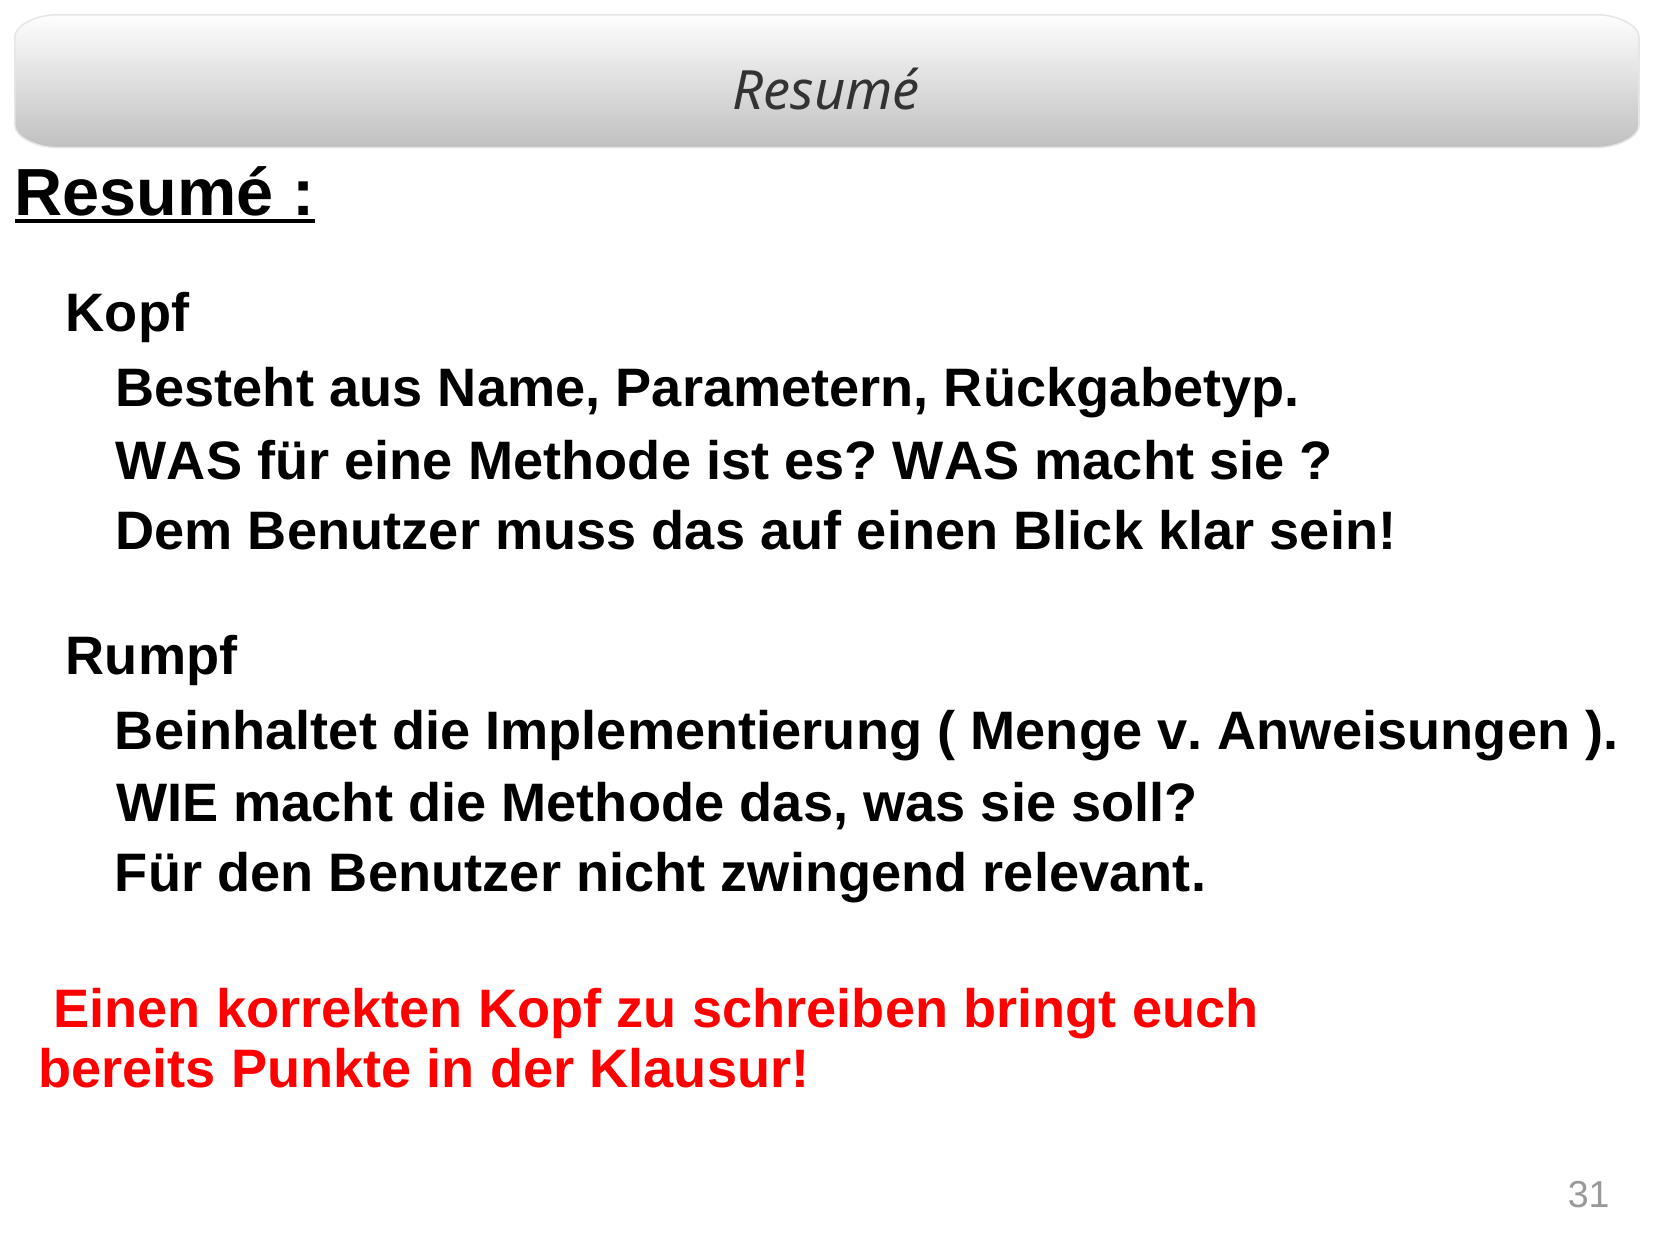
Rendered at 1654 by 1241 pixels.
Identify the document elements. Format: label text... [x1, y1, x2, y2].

text_box Einen korrekten Kopf zu schreiben bringt euch bereits Punkte in der Klausur! [23, 970, 1337, 1108]
text_box WAS für eine Methode ist es? WAS macht sie ? [86, 422, 1350, 492]
text_box Für den Benutzer nicht zwingend relevant. [85, 835, 1223, 912]
text_box Beinhaltet die Implementierung ( Menge v. Anweisungen ). [85, 692, 1636, 769]
text_box Resumé : [0, 147, 1501, 238]
text_box Rumpf [36, 617, 253, 694]
text_box Kopf [36, 275, 205, 352]
text_box Besteht aus Name, Parametern, Rückgabetyp. [85, 350, 1317, 427]
text_box WIE macht die Methode das, was sie soll? [86, 769, 1215, 835]
title Resumé [29, 29, 1624, 148]
text_box Dem Benutzer muss das auf einen Blick klar sein! [85, 492, 1413, 569]
